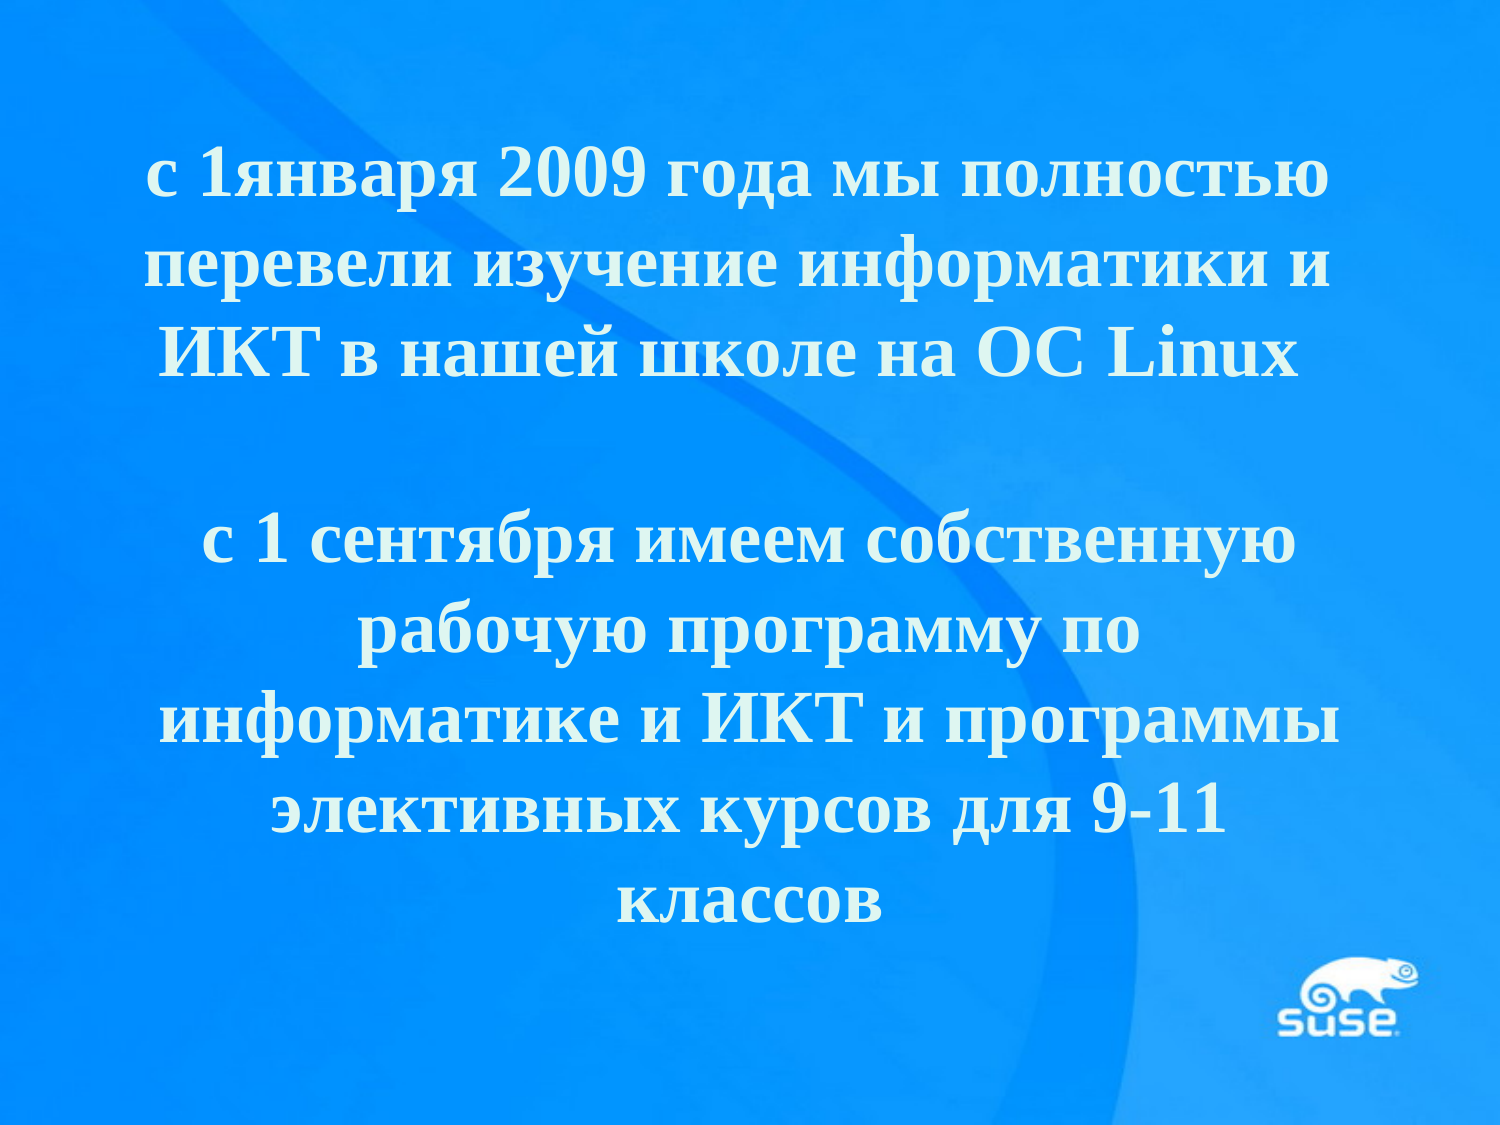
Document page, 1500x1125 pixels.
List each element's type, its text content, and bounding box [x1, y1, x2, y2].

text_box с 1января 2009 года мы полностью перевели изучение информатики и ИКТ в нашей школе на ОС Linux [123, 113, 1353, 338]
text_box с 1 сентября имеем собственную рабочую программу по информатике и ИКТ и программы элективных курсов для 9-11 классов [135, 479, 1365, 764]
picture [0, 0, 1500, 1125]
